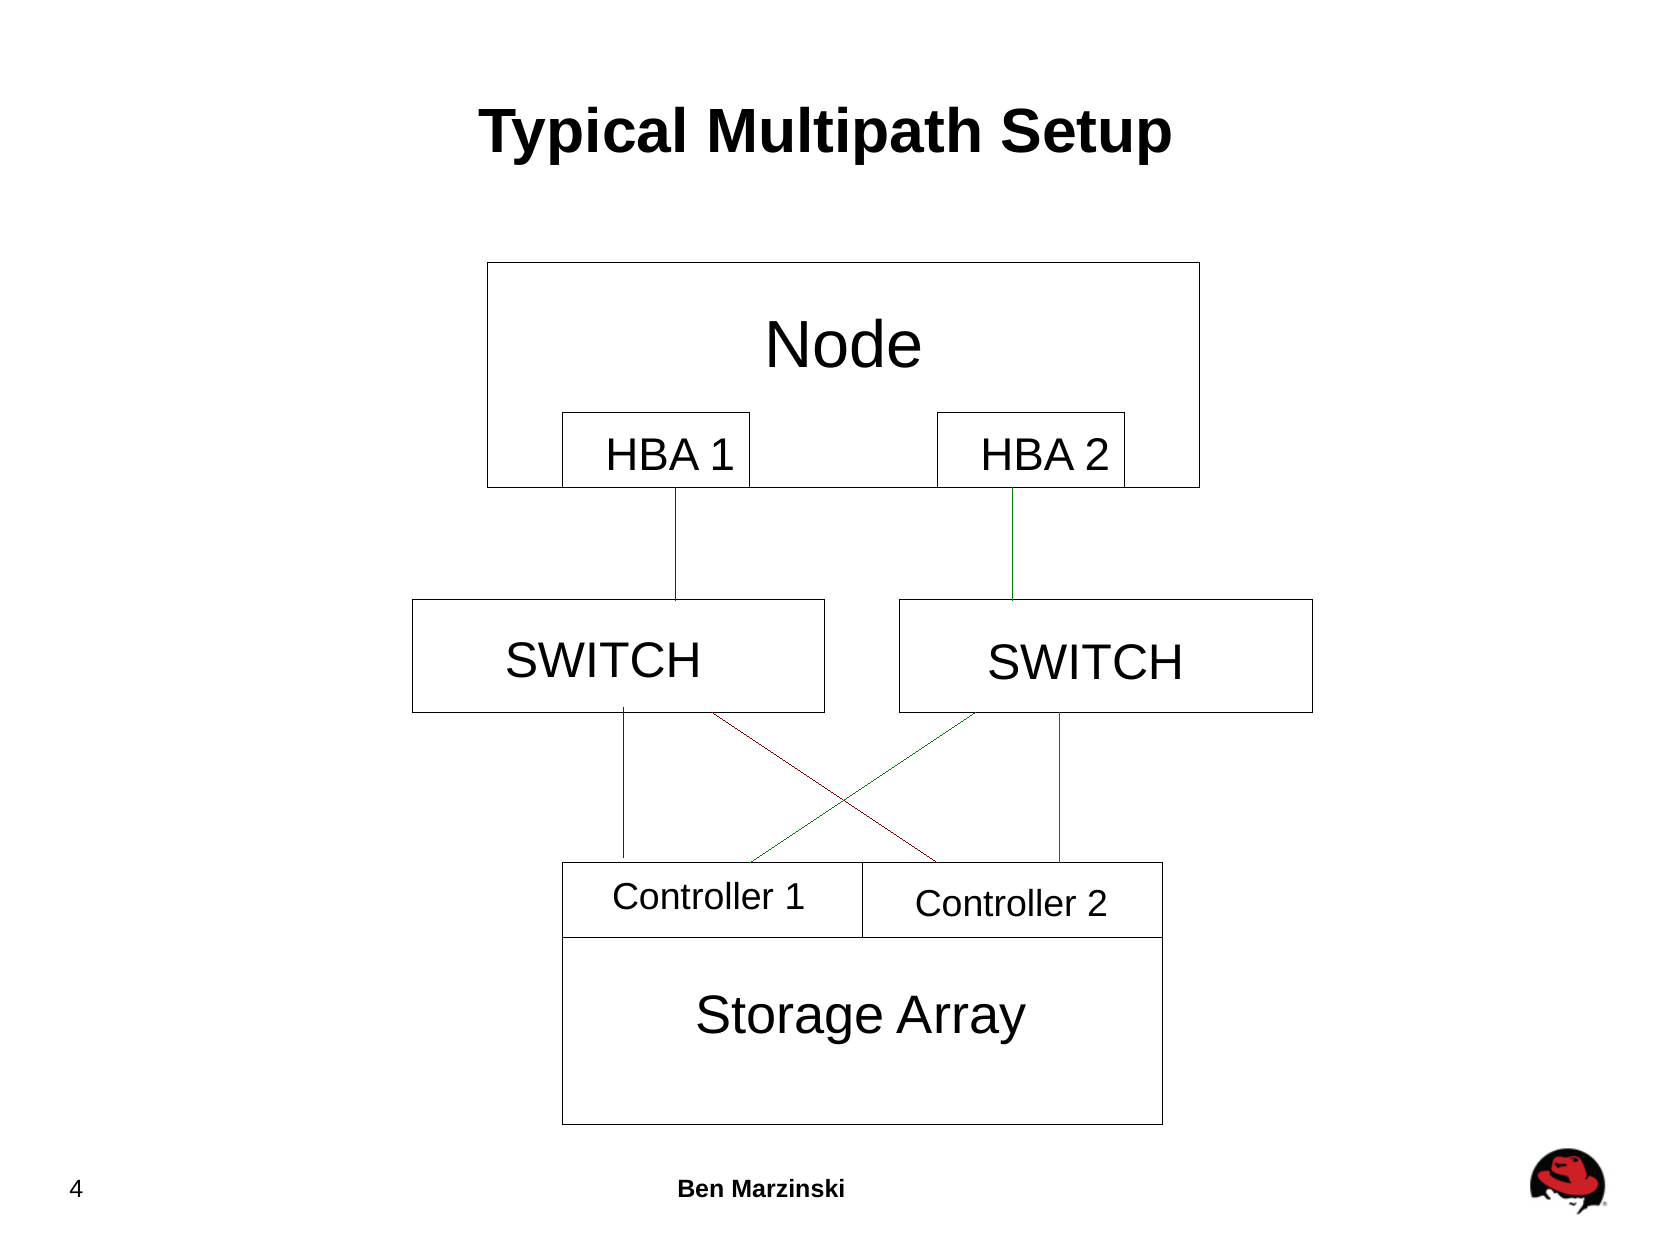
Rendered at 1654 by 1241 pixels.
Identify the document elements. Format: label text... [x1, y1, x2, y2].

text_box Controller 1 [597, 867, 821, 925]
text_box SWITCH [490, 624, 717, 696]
text_box Controller 2 [900, 875, 1123, 933]
title Typical Multipath Setup [82, 37, 1571, 226]
picture [1529, 1146, 1613, 1224]
text_box SWITCH [972, 627, 1241, 698]
text_box HBA 1 [590, 421, 751, 488]
text_box Storage Array [680, 977, 1042, 1053]
text_box HBA 2 [965, 421, 1126, 488]
text_box Node [750, 300, 940, 390]
